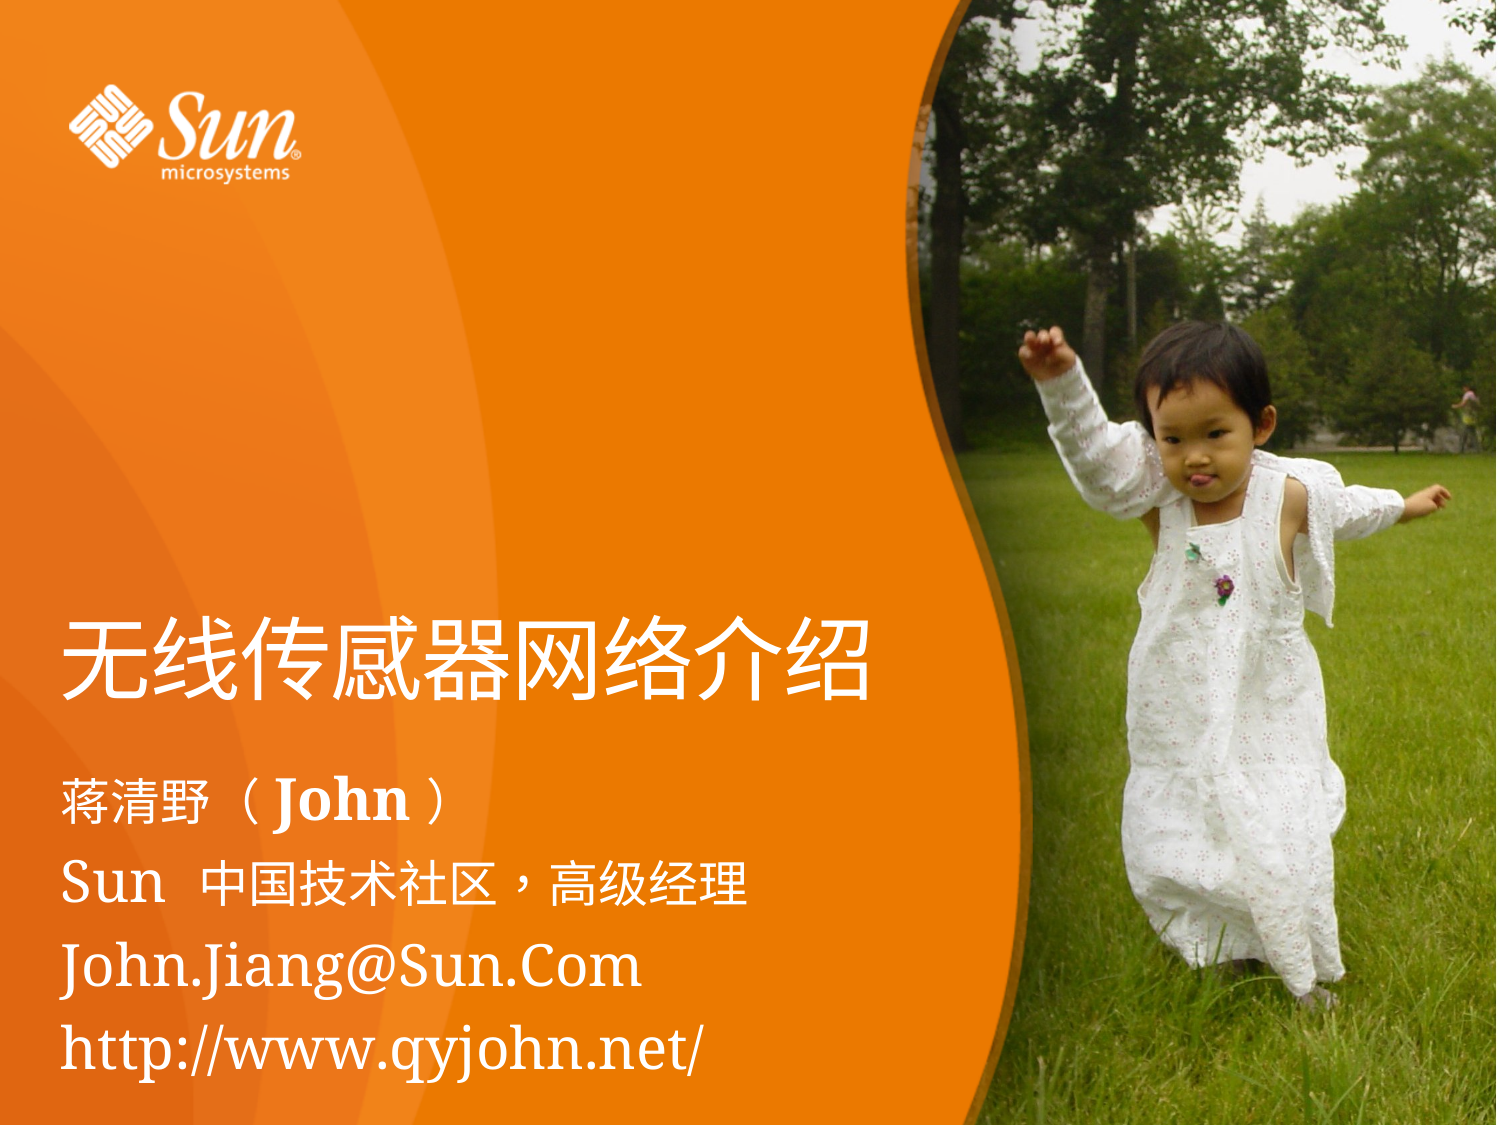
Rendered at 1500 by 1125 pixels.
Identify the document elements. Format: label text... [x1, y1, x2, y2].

list 蒋清野（John） Sun 中国技术社区，高级经理 John.Jiang@Sun.Com http://www.qyjohn.net/ [60, 766, 1051, 1049]
picture [0, 0, 1500, 1125]
title 无线传感器网络介绍 [59, 470, 1034, 716]
